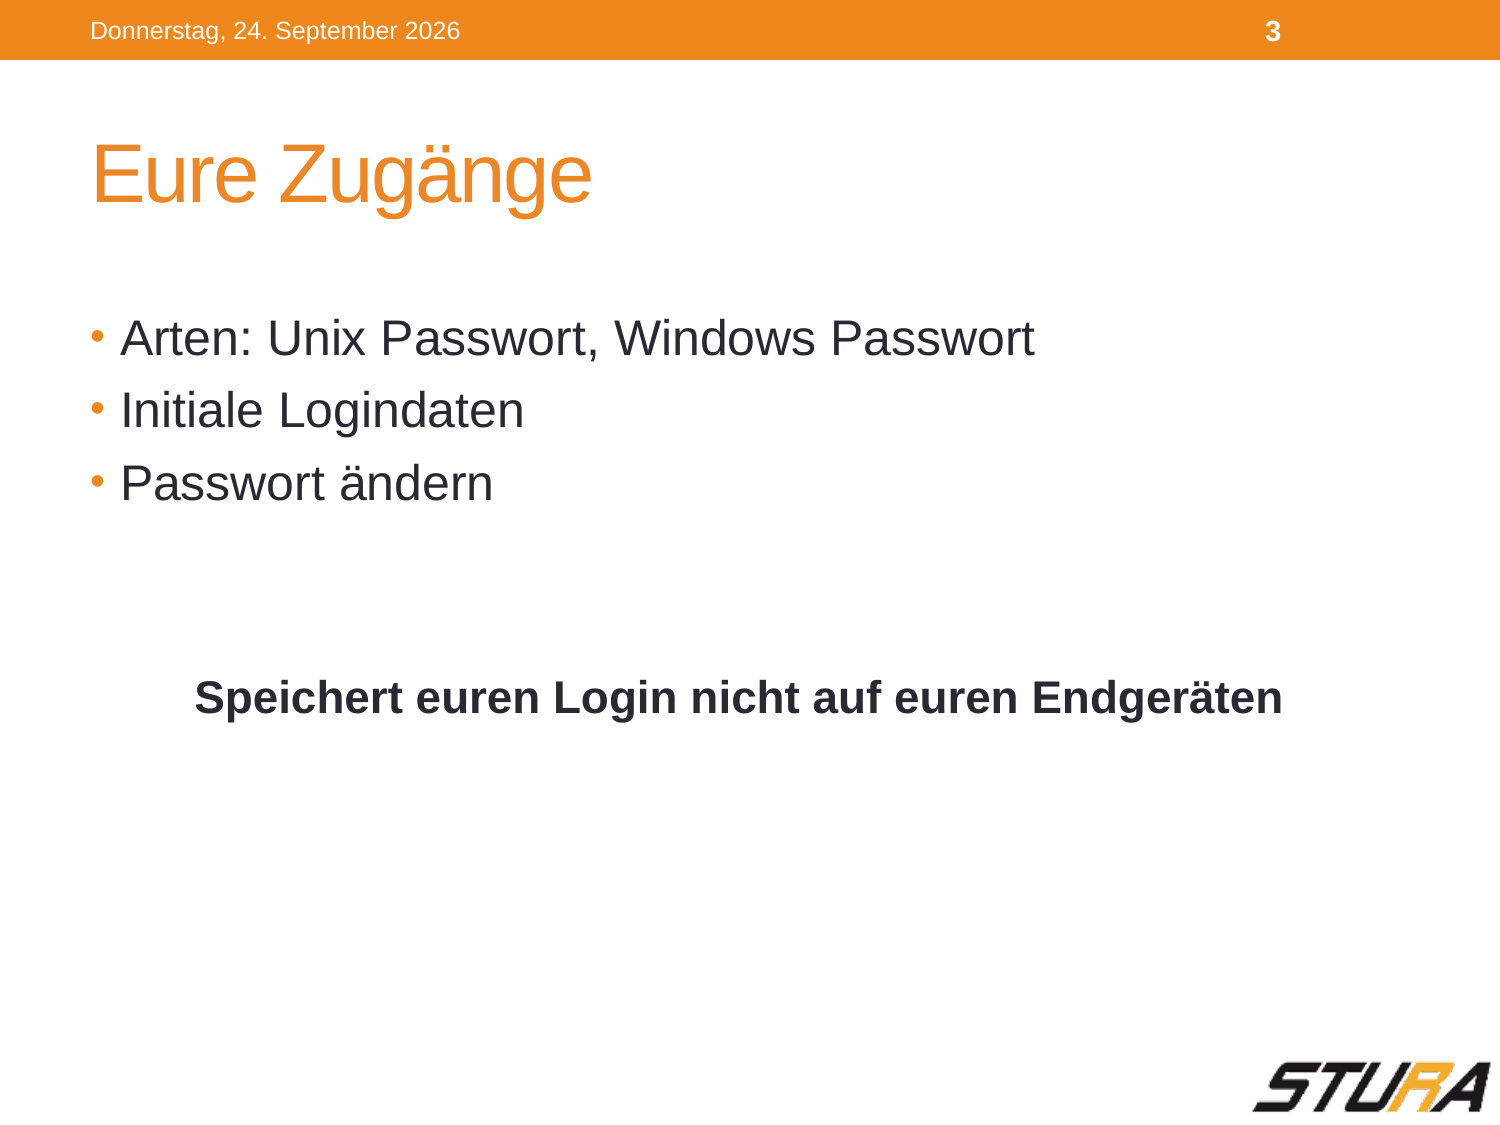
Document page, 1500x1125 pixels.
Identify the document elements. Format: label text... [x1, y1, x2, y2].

text_box Mittwoch, 21. September 16 [75, 3, 550, 57]
text_box Speichert euren Login nicht auf euren Endgeräten [179, 659, 1321, 738]
list Arten: Unix Passwort, Windows Passwort Initiale Logindaten Passwort ändern [75, 297, 1426, 551]
text_box ‹Nr.› [1250, 3, 1426, 57]
title Eure Zugänge [75, 87, 1426, 251]
